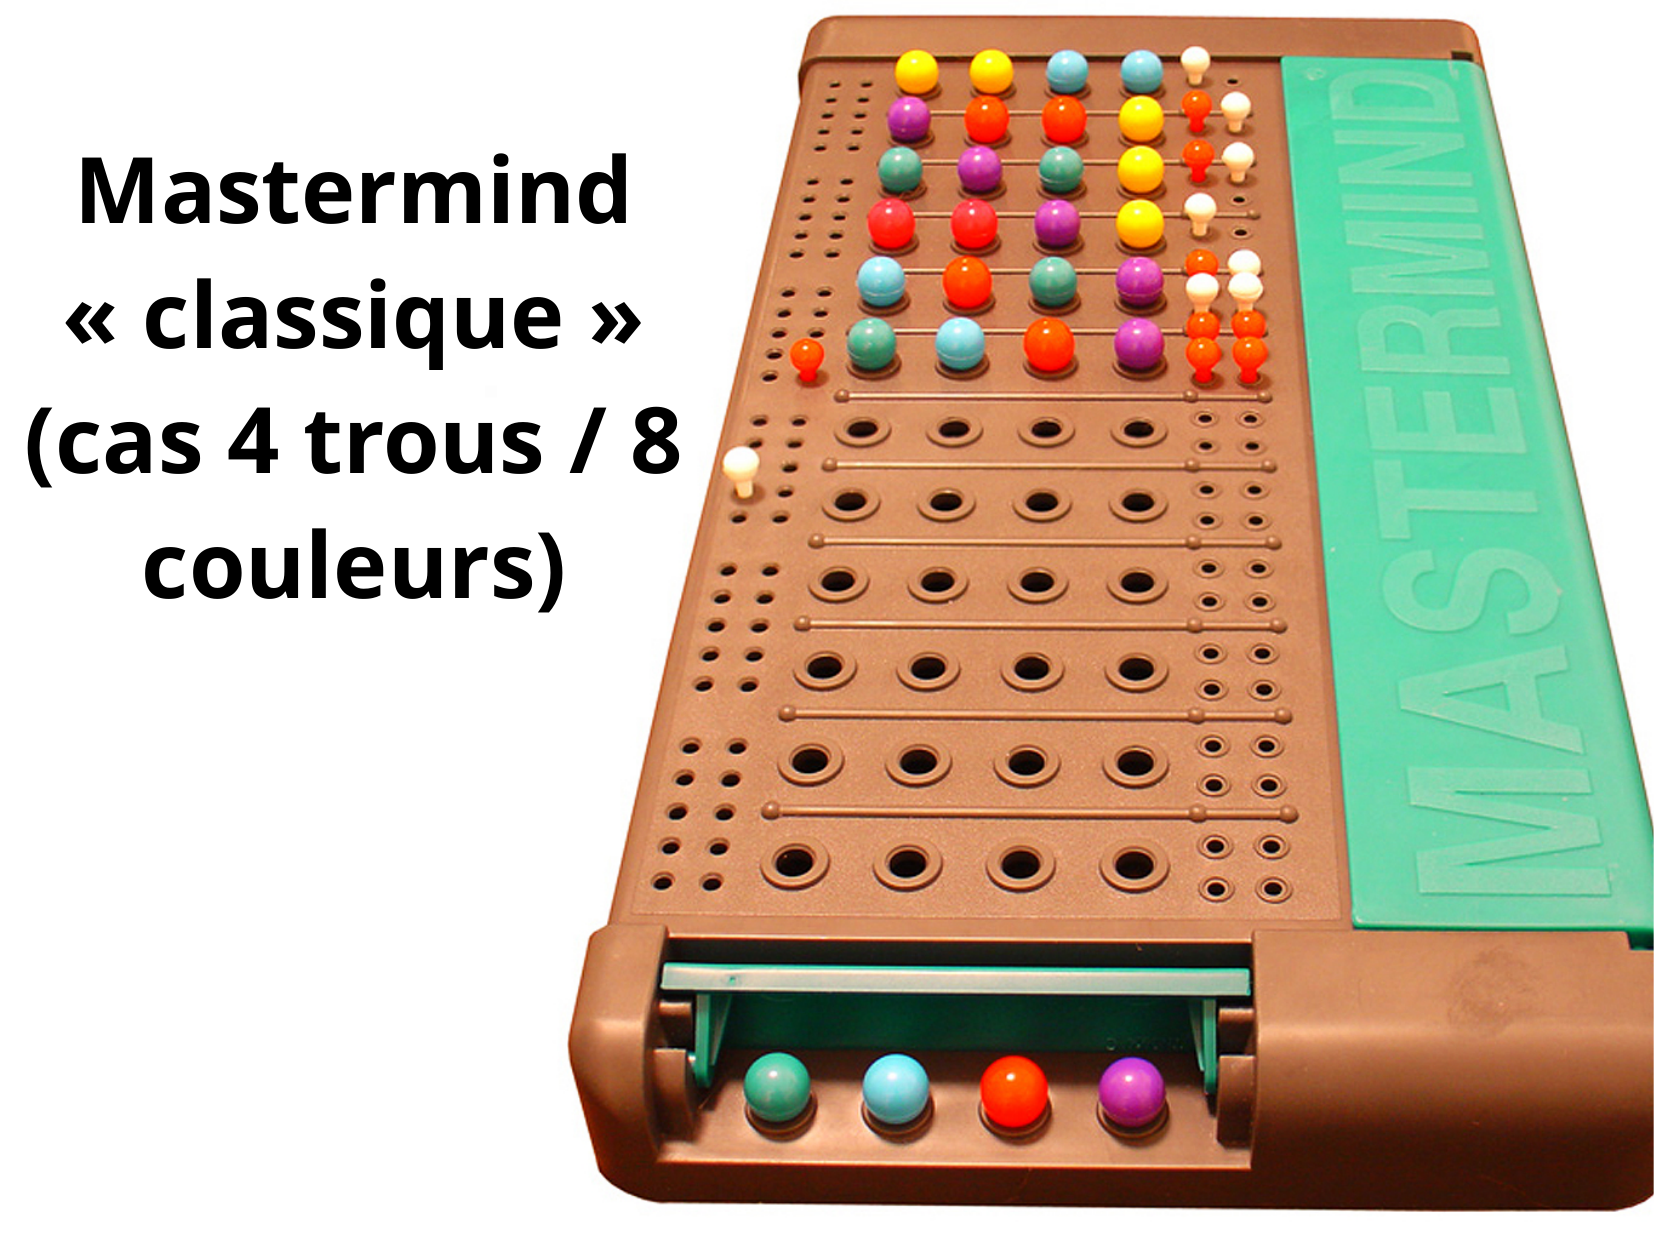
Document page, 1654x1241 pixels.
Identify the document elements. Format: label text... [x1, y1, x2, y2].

text_box Mastermind « classique » (cas 4 trous / 8 couleurs) [0, 118, 709, 651]
picture [0, 0, 1654, 1241]
